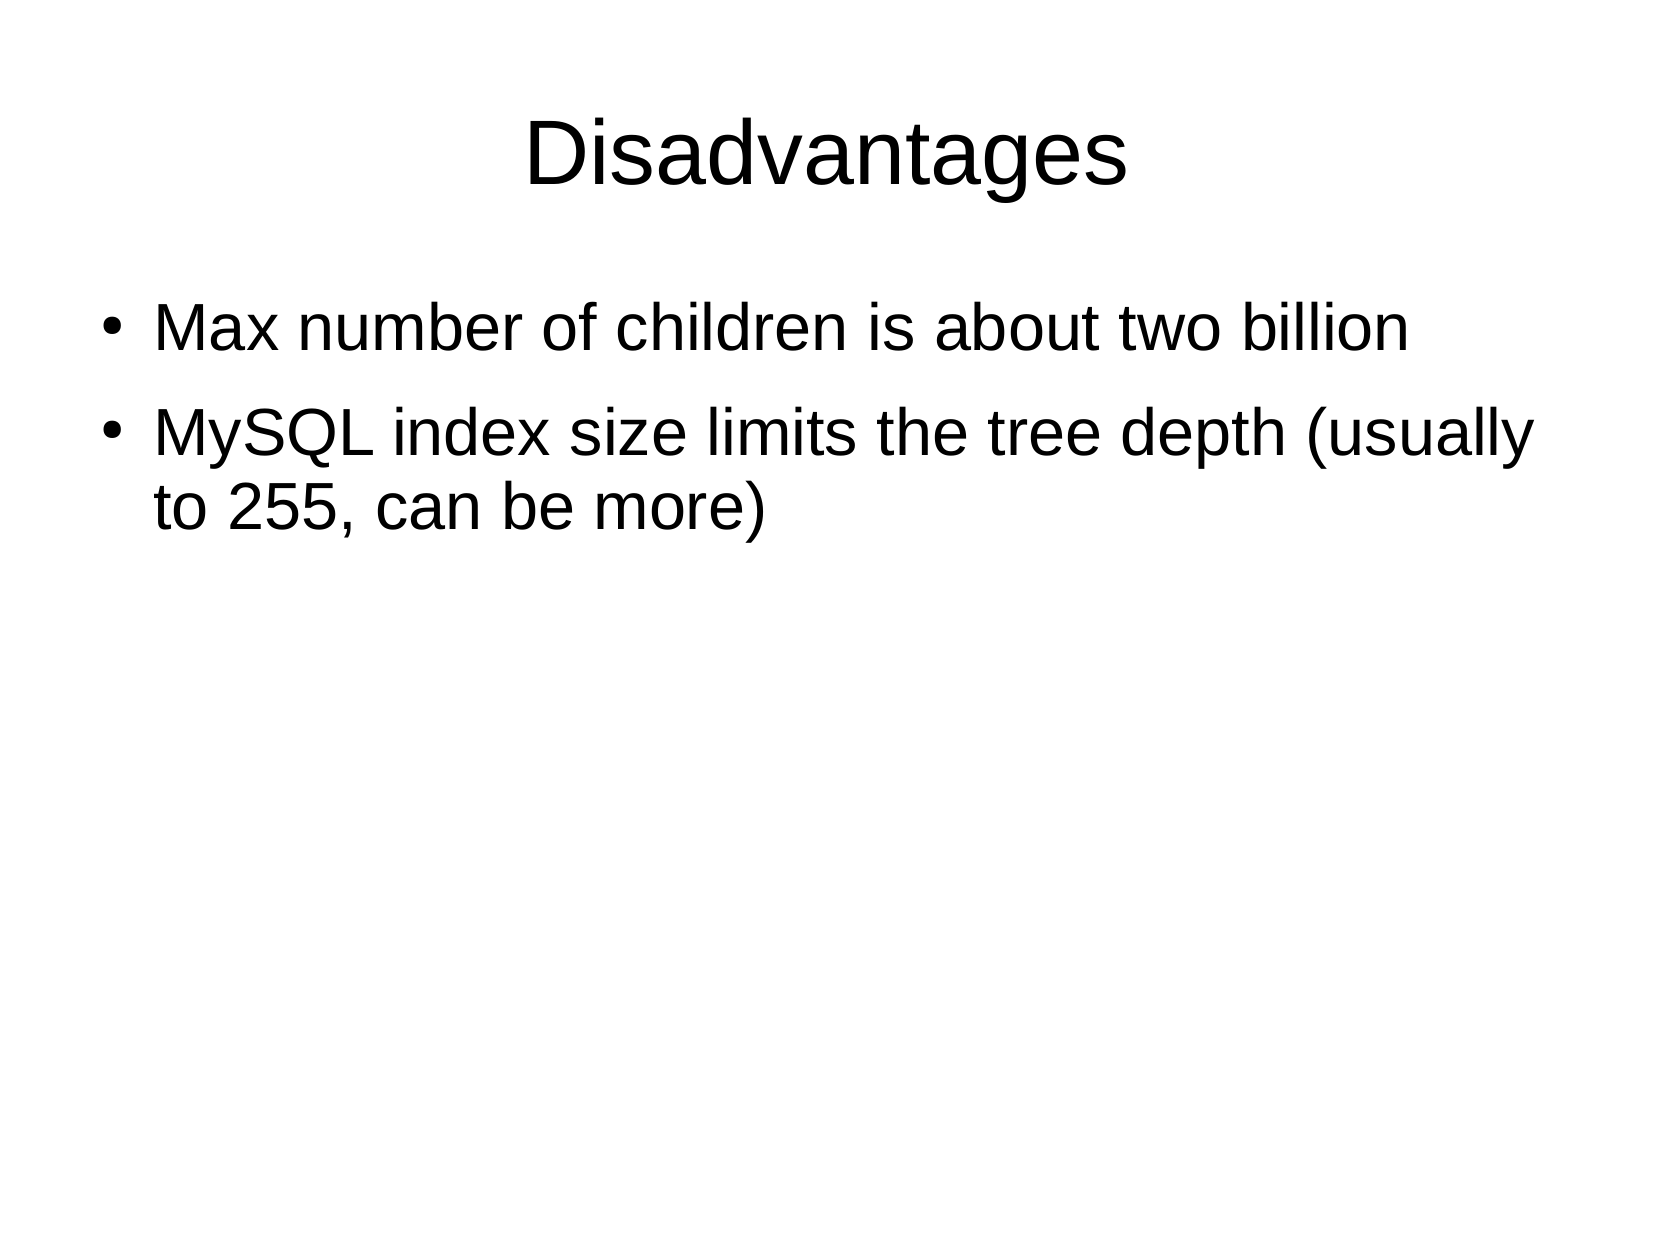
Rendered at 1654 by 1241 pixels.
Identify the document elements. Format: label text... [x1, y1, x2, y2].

title Disadvantages [82, 49, 1571, 257]
list Max number of children is about two billion MySQL index size limits the tree depth (usually to 255, can be more) [82, 290, 1571, 1109]
